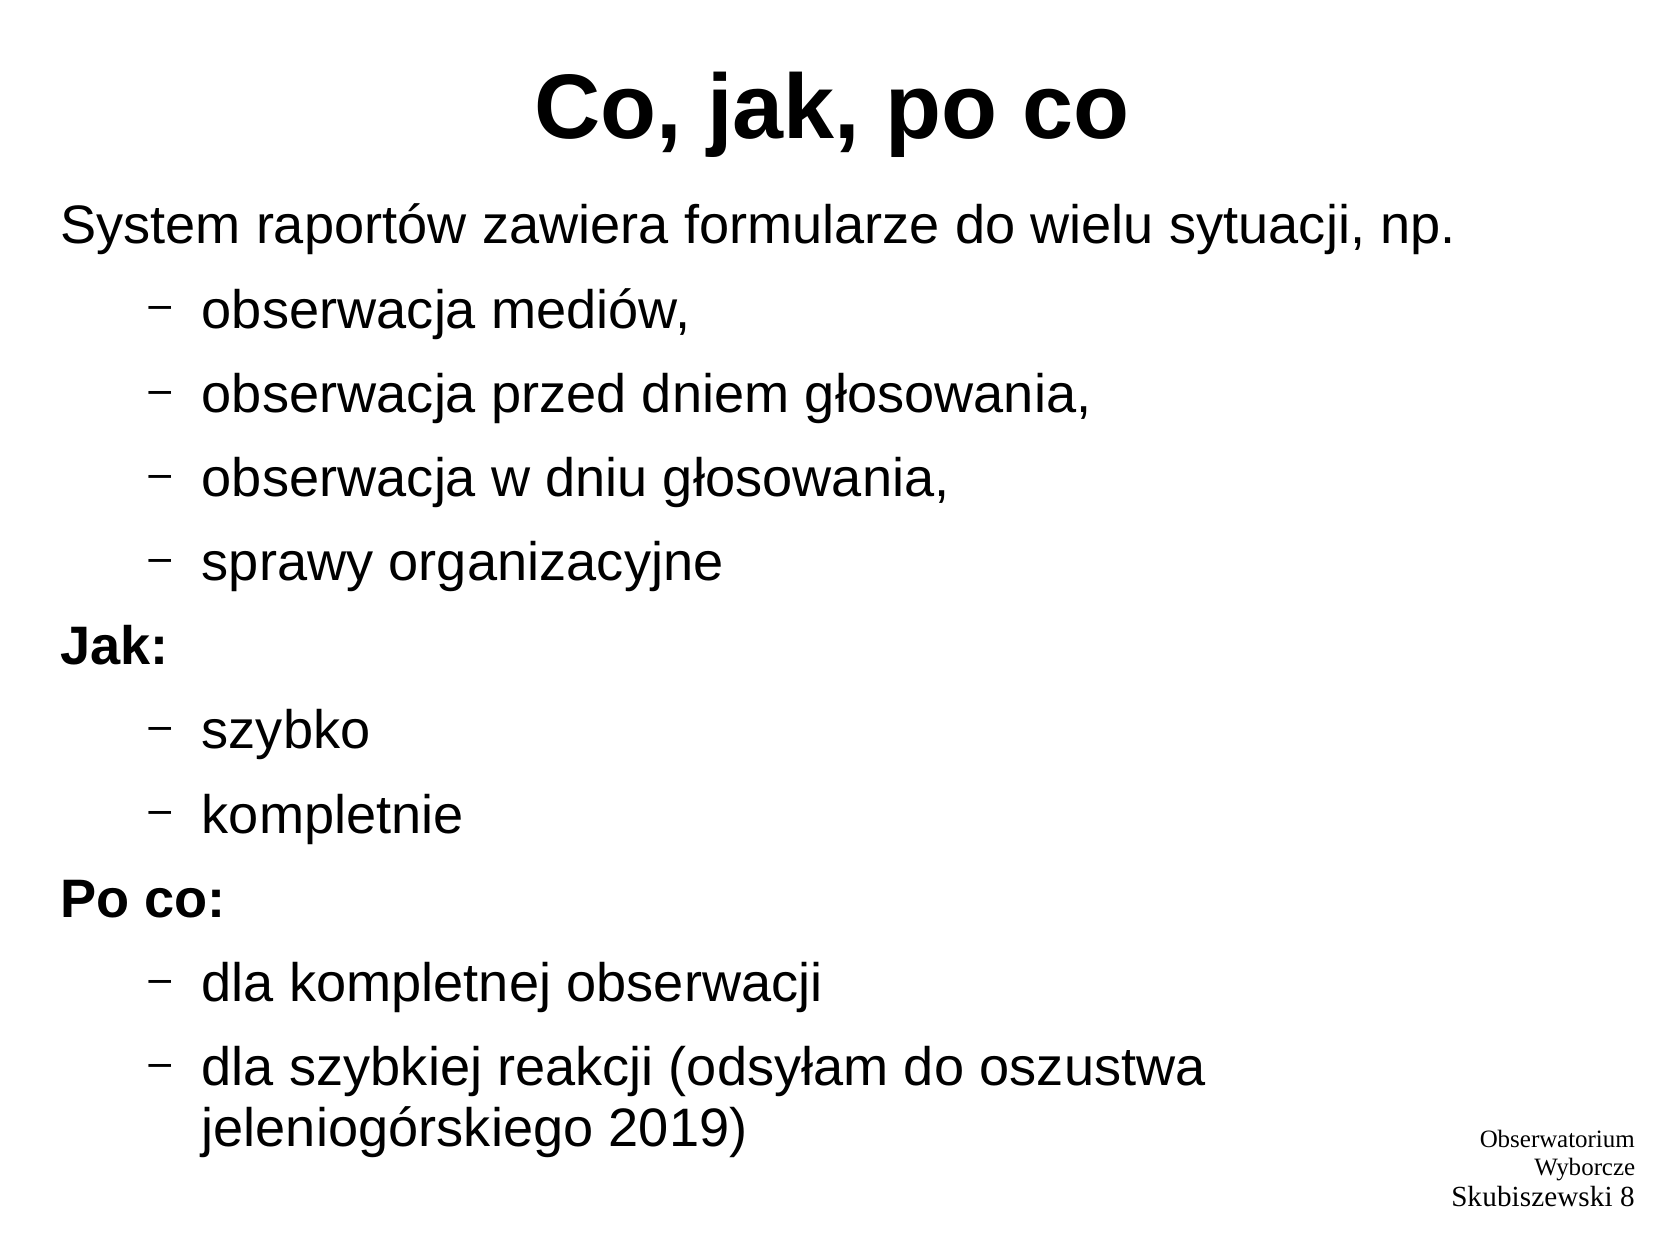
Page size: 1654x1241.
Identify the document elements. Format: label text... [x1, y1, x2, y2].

title Co, jak, po co [30, 47, 1636, 166]
list System raportów zawiera formularze do wielu sytuacji, np. obserwacja mediów, obserwacja przed dniem głosowania, obserwacja w dniu głosowania, sprawy organizacyjne Jak: szybko kompletnie Po co: dla kompletnej obserwacji dla szybkiej reakcji (odsyłam do oszustwa jeleniogórskiego 2019) [60, 195, 1613, 1216]
